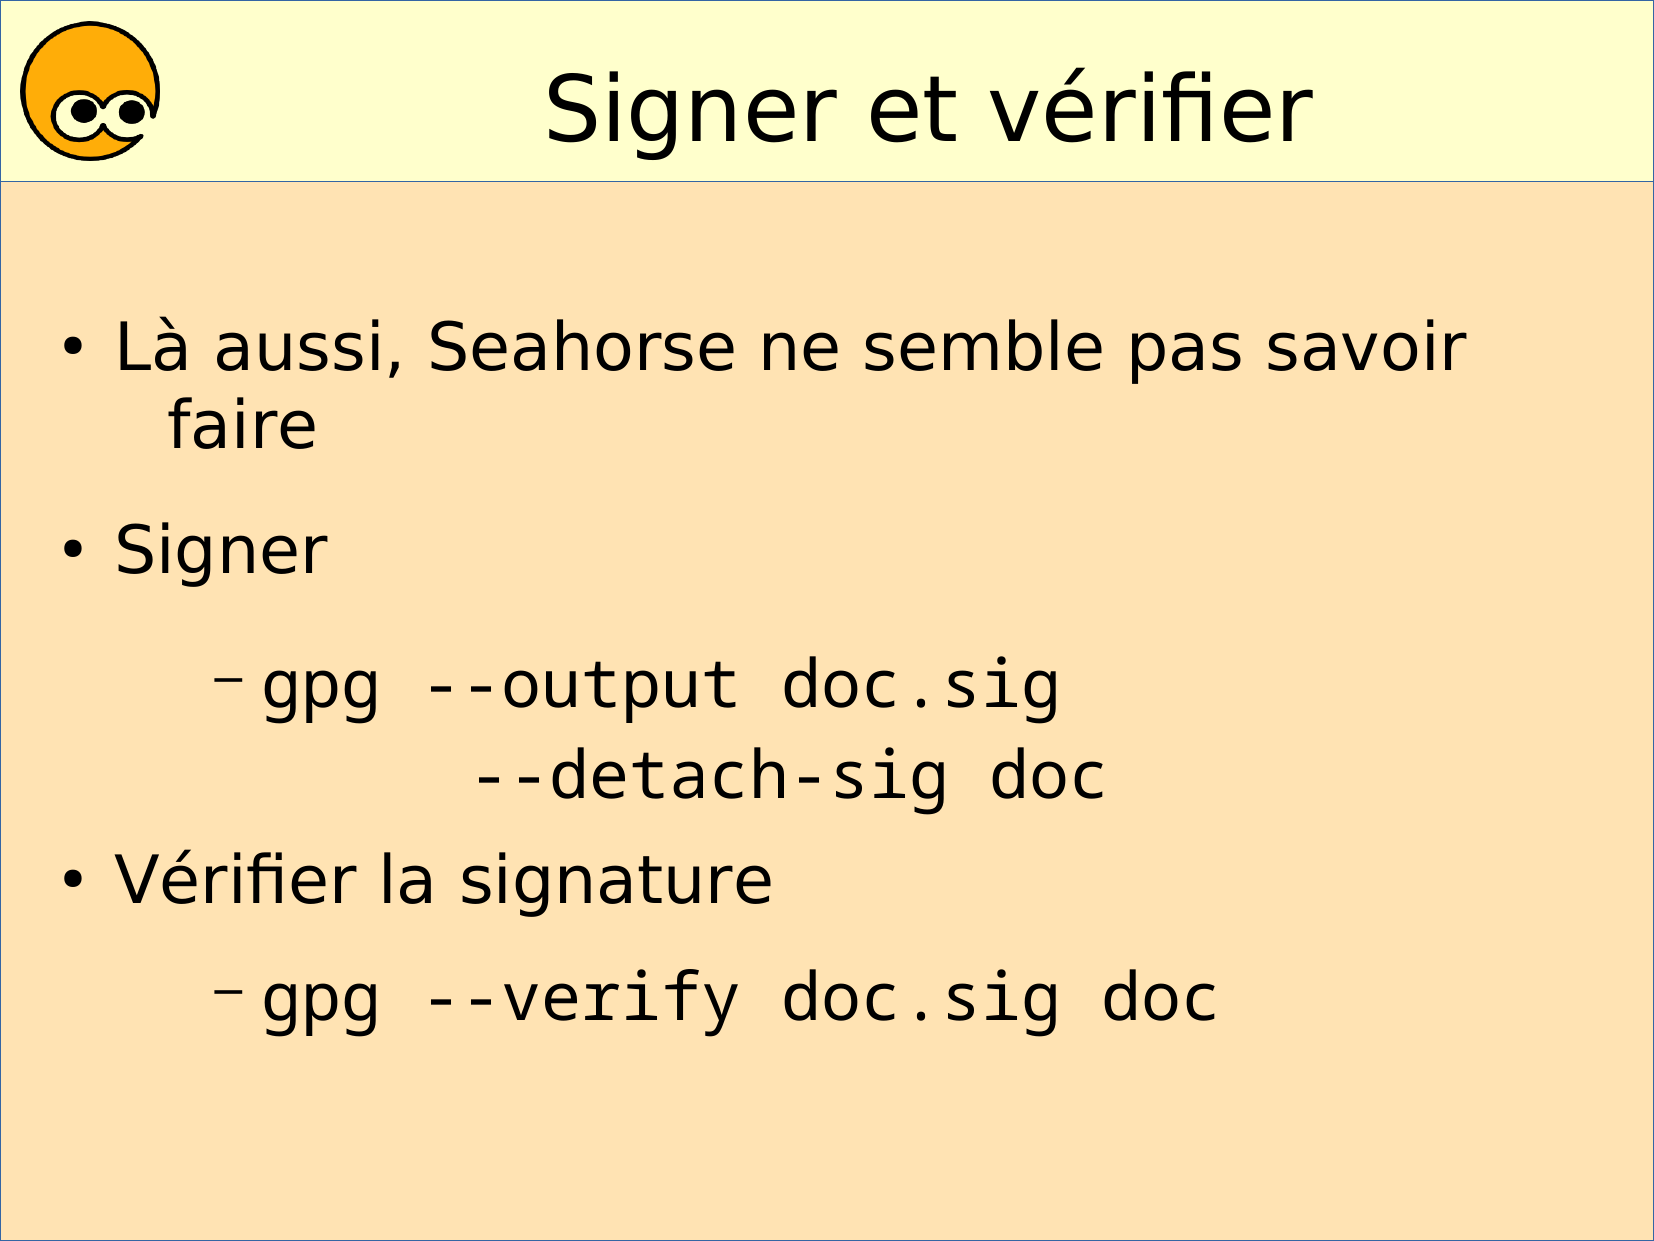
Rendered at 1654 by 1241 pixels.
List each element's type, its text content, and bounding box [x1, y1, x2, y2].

picture [20, 21, 160, 161]
list Là aussi, Seahorse ne semble pas savoir faire Signer gpg --output doc.sig --detach-sig doc Vérifier la signature gpg --verify doc.sig doc [25, 308, 1602, 1127]
title Signer et vérifier [287, 49, 1571, 170]
